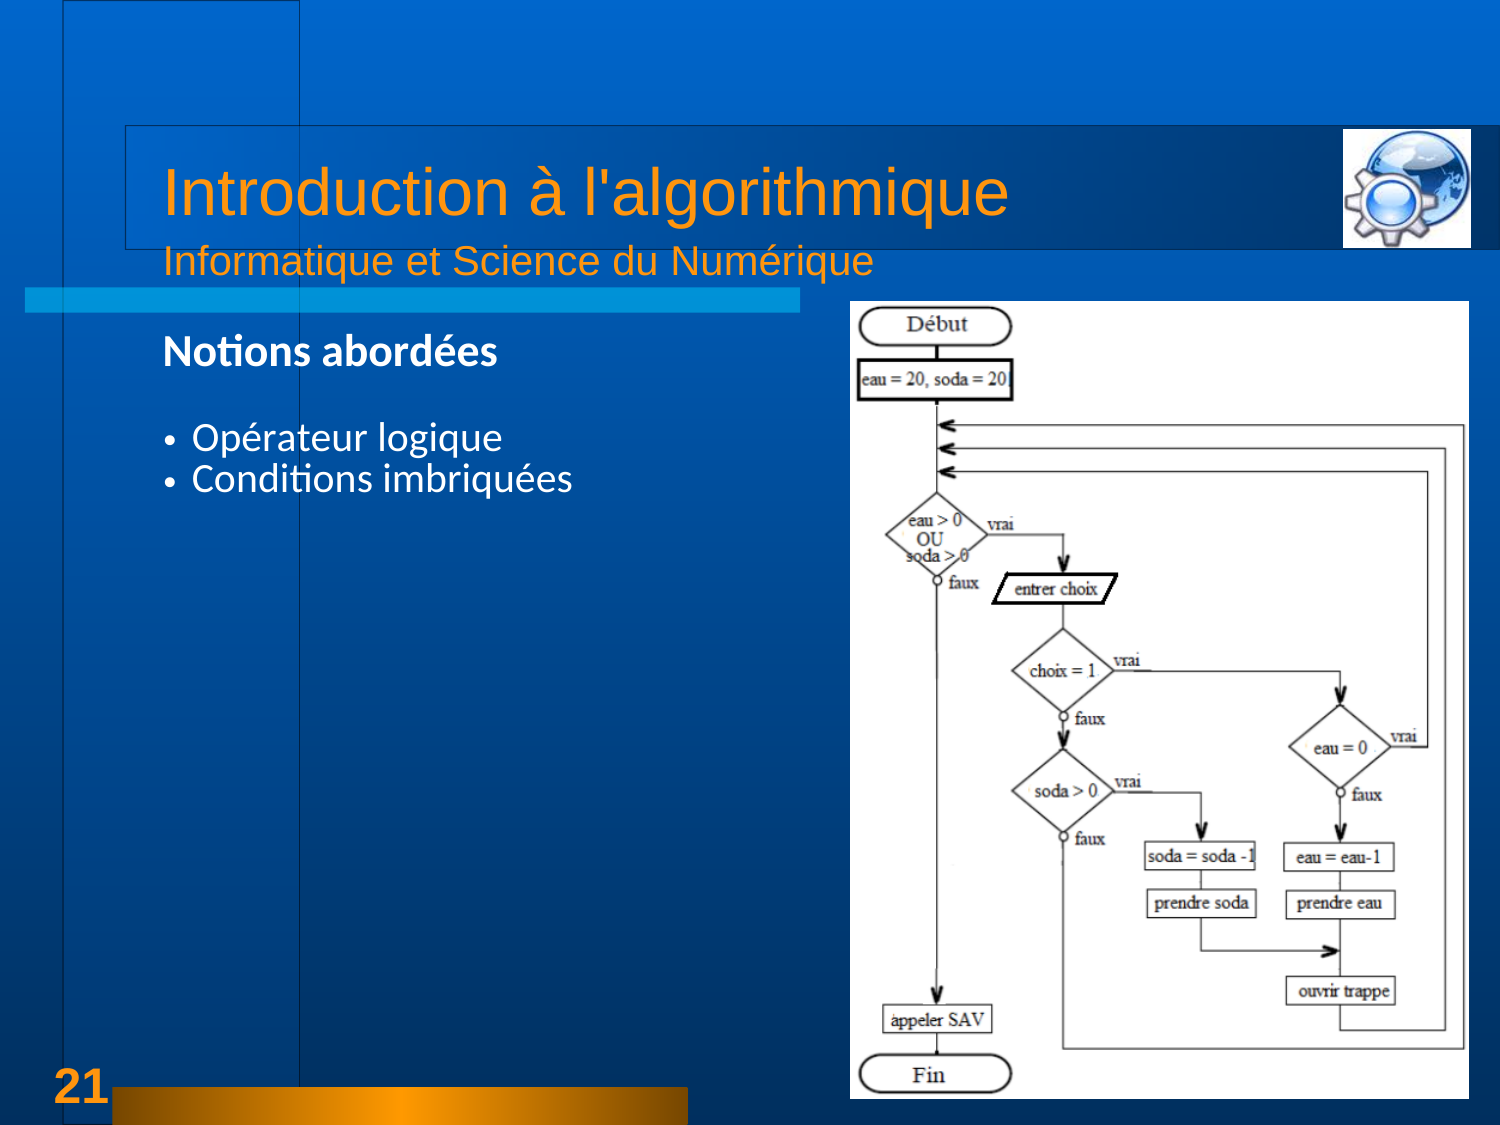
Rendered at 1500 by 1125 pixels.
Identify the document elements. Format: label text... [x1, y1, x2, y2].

text_box Notions abordées Opérateur logique Conditions imbriquées [147, 324, 886, 957]
picture [1343, 129, 1471, 248]
picture [850, 301, 1469, 1099]
